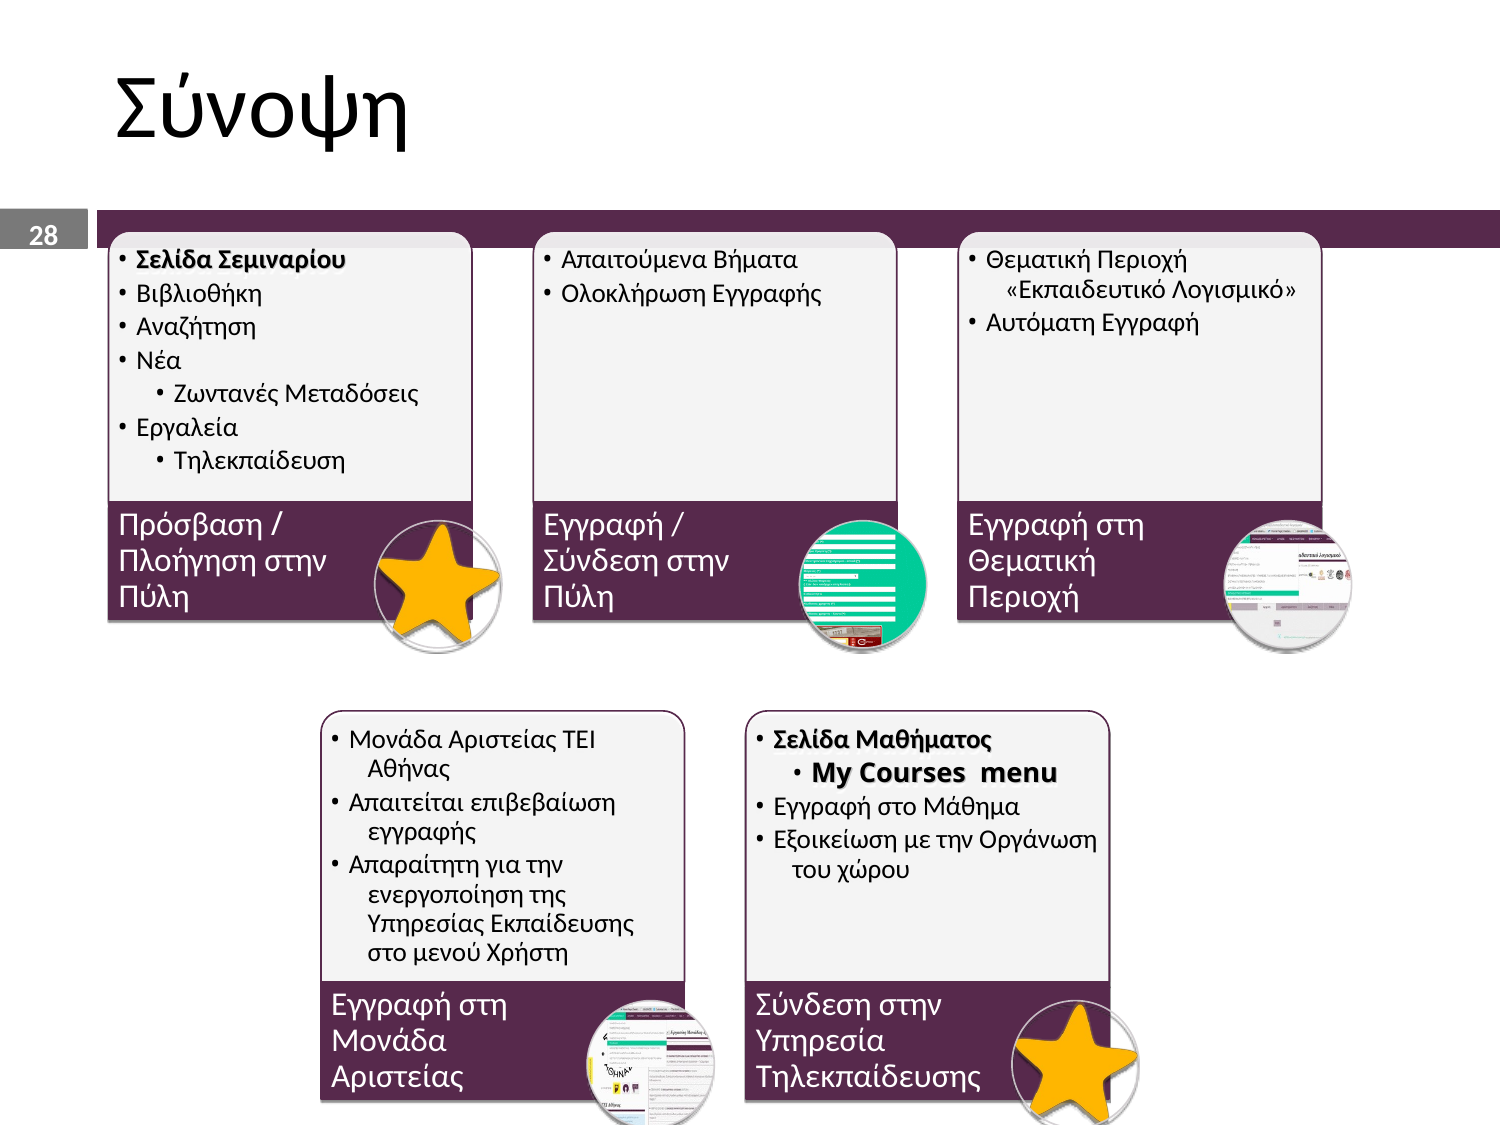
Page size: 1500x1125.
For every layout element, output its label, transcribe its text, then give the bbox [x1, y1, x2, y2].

text_box Εγγραφή στη Θεματική Περιοχή [958, 502, 1322, 619]
text_box [804, 574, 858, 578]
text_box Απαιτούμενα Βήματα Ολοκλήρωση Εγγραφής [533, 230, 897, 502]
text_box Εγγραφή / Σύνδεση στην Πύλη [533, 502, 897, 619]
text_box Σελίδα Σεμιναρίου Βιβλιοθήκη Αναζήτηση Νέα Ζωντανές Μεταδόσεις Εργαλεία Τηλεκπαίδευση [108, 230, 473, 502]
text_box Πρόσβαση / Πλοήγηση στην Πύλη [108, 502, 473, 619]
text_box Εγγραφή στη Μονάδα Αριστείας [321, 982, 685, 1099]
text_box Σύνδεση στην Υπηρεσία Τηλεκπαίδευσης [745, 982, 1110, 1099]
text_box [801, 597, 895, 616]
text_box [808, 614, 895, 625]
text_box [1224, 520, 1352, 648]
text_box [904, 625, 913, 634]
text_box [804, 584, 895, 591]
text_box [815, 626, 886, 648]
title Σύνοψη [100, 19, 1438, 182]
text_box Μονάδα Αριστείας ΤΕΙ Αθήνας Απαιτείται επιβεβαίωση εγγραφής Απαραίτητη για την ενεργοποίηση της Υπηρεσίας Εκπαίδευσης στο μενού Χρήστη [321, 710, 685, 982]
text_box [801, 531, 895, 571]
text_box [587, 1000, 715, 1125]
text_box Θεματική Περιοχή «Εκπαιδευτικό Λογισμικό» Αυτόματη Εγγραφή [958, 230, 1322, 502]
text_box [374, 520, 502, 648]
text_box [1011, 1000, 1140, 1125]
text_box Σελίδα Μαθήματος My Courses menu Εγγραφή στο Μάθημα Εξοικείωση με την Οργάνωση του χώρου [745, 710, 1110, 982]
text_box [0, 208, 88, 249]
